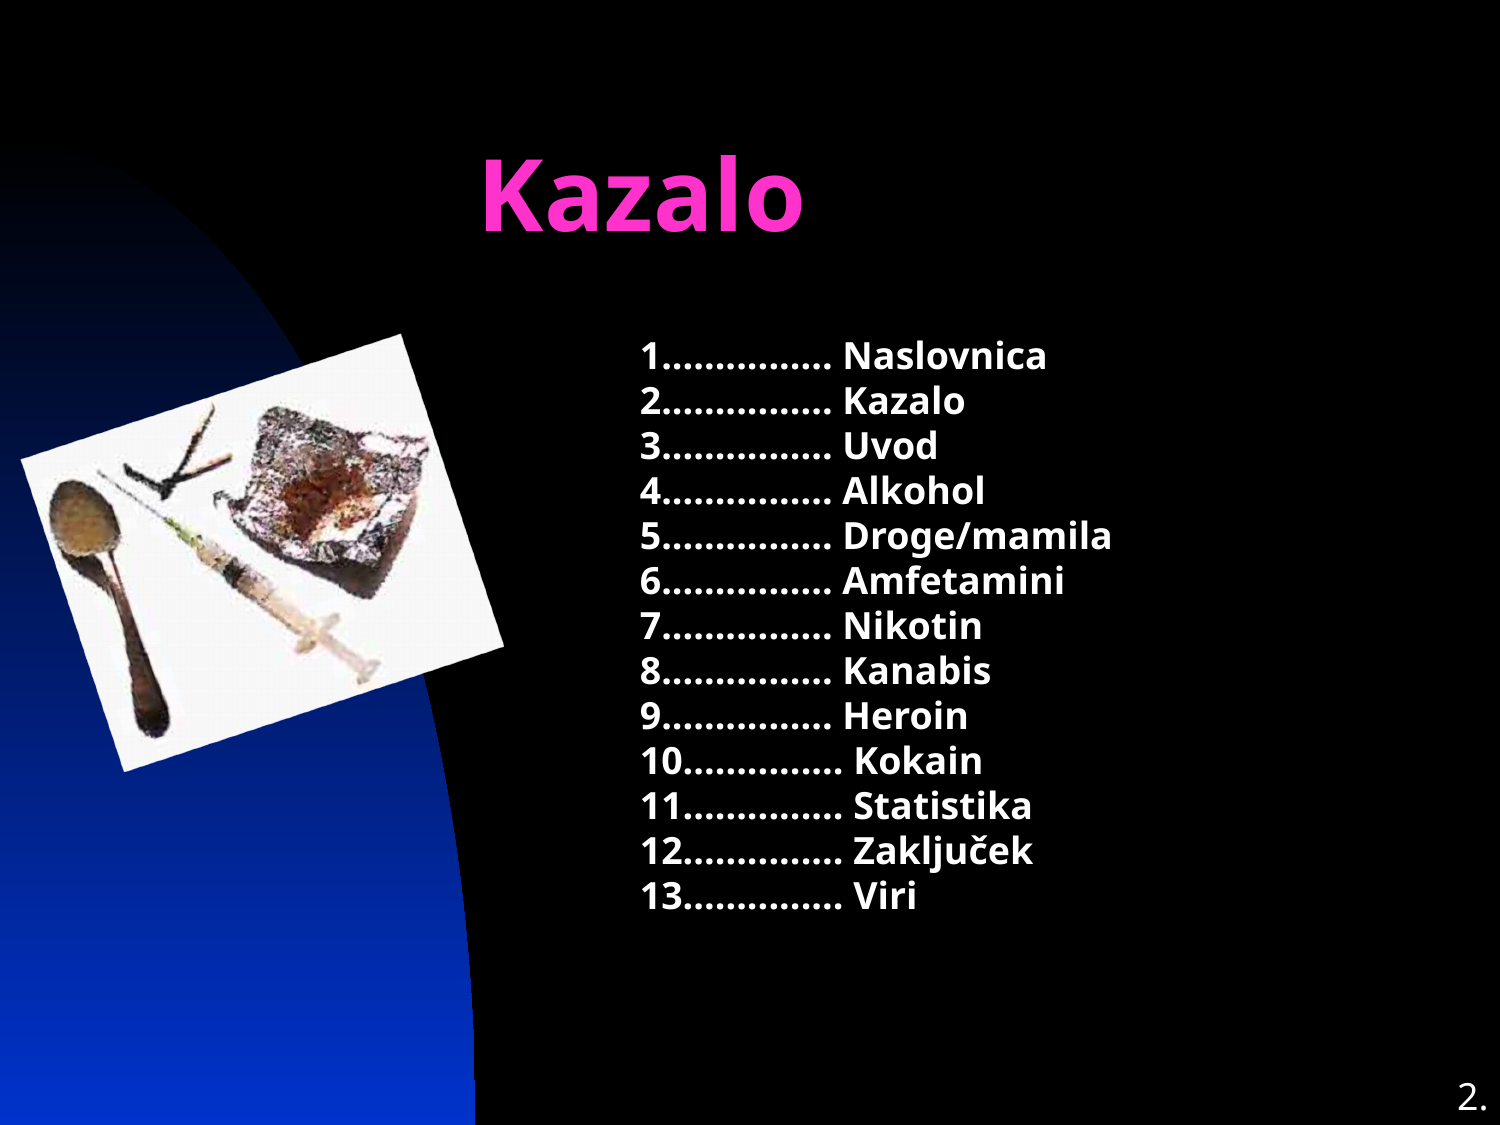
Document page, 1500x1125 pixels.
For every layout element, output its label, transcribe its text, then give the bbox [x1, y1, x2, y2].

text_box 2. [1442, 1065, 1500, 1125]
picture [20, 333, 504, 772]
title Kazalo [462, 99, 1463, 313]
text_box 1................ Naslovnica 2................ Kazalo 3................ Uvod 4................ Alkohol 5................ Droge/mamila 6................ Amfetamini 7................ Nikotin 8................ Kanabis 9................ Heroin 10............... Kokain 11............... Statistika 12............... Zaključek 13............... Viri [624, 324, 1425, 983]
